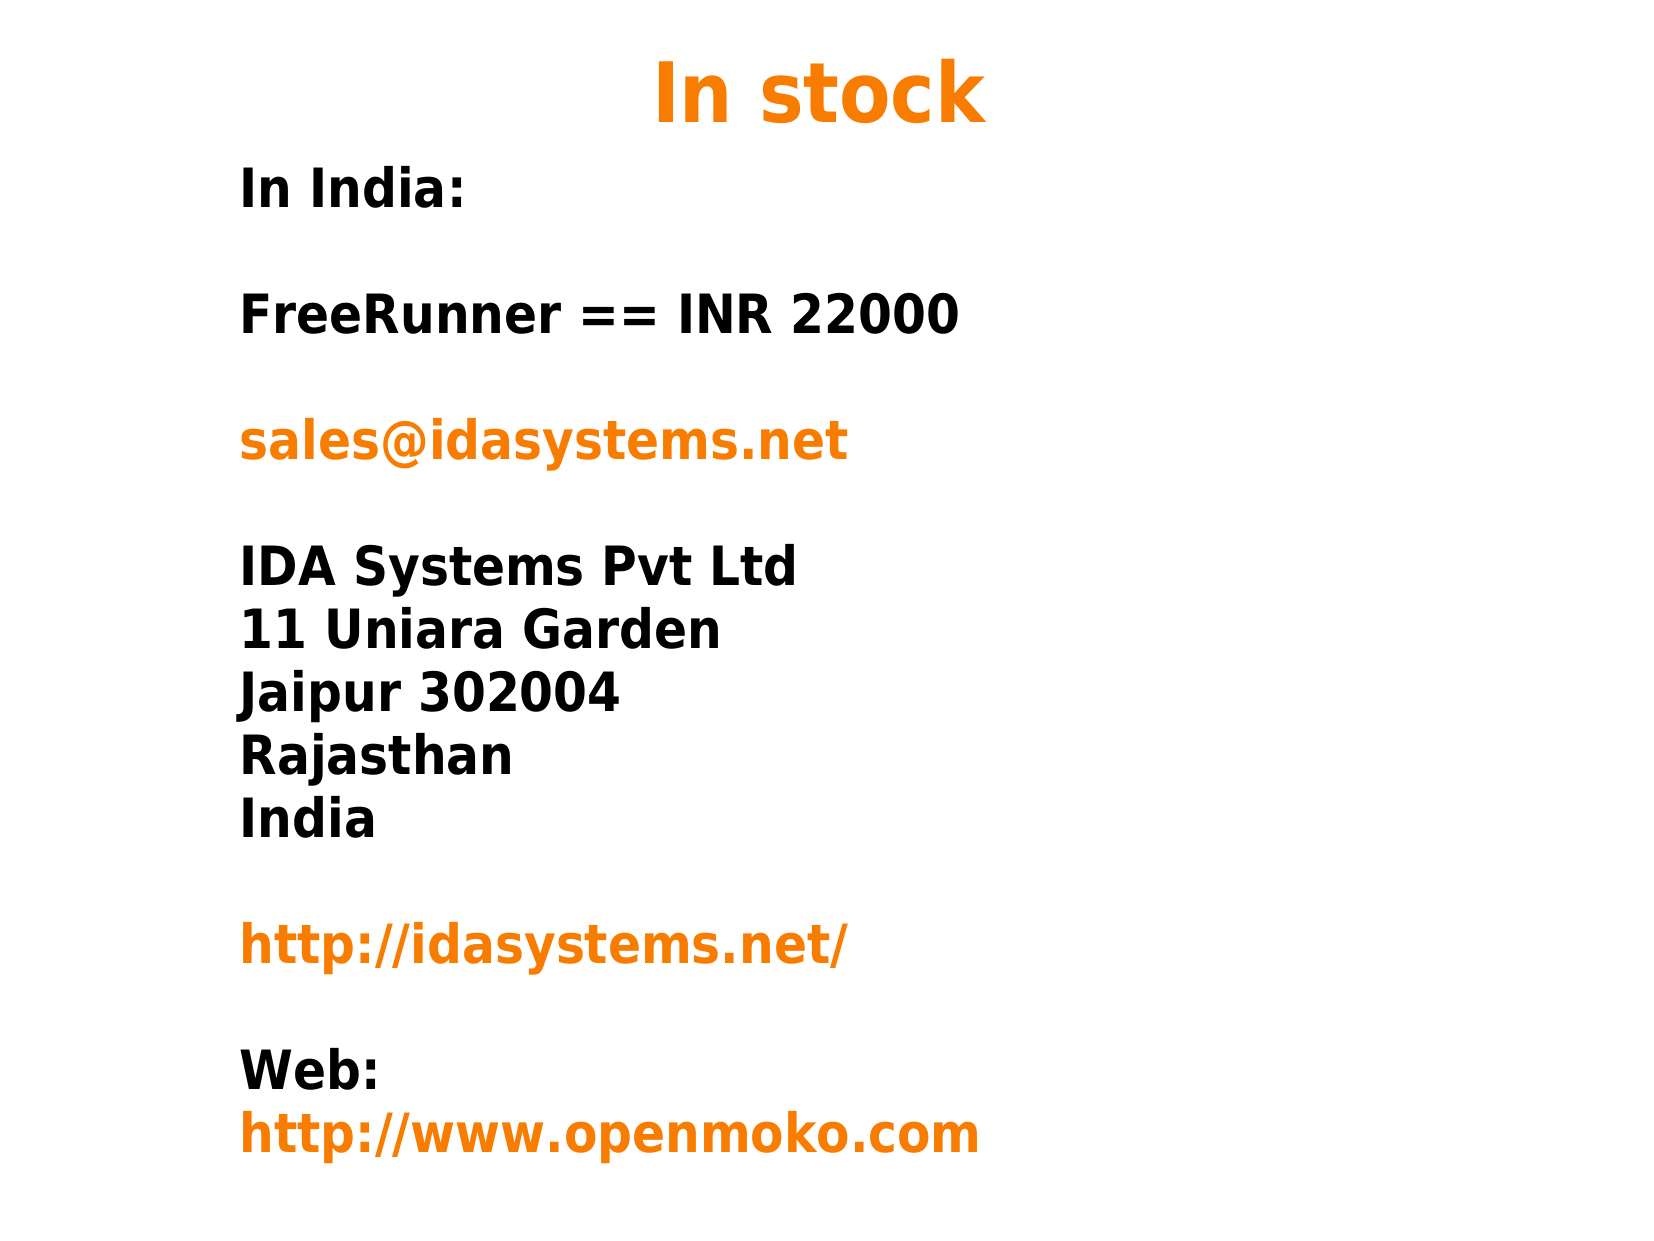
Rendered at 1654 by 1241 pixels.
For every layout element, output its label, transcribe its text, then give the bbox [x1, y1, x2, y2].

text_box In stock [637, 37, 1126, 151]
text_box In India: FreeRunner == INR 22000 sales@idasystems.net IDA Systems Pvt Ltd 11 Uniara Garden Jaipur 302004 Rajasthan India http://idasystems.net/ Web: http://www.openmoko.com [225, 150, 1193, 1174]
